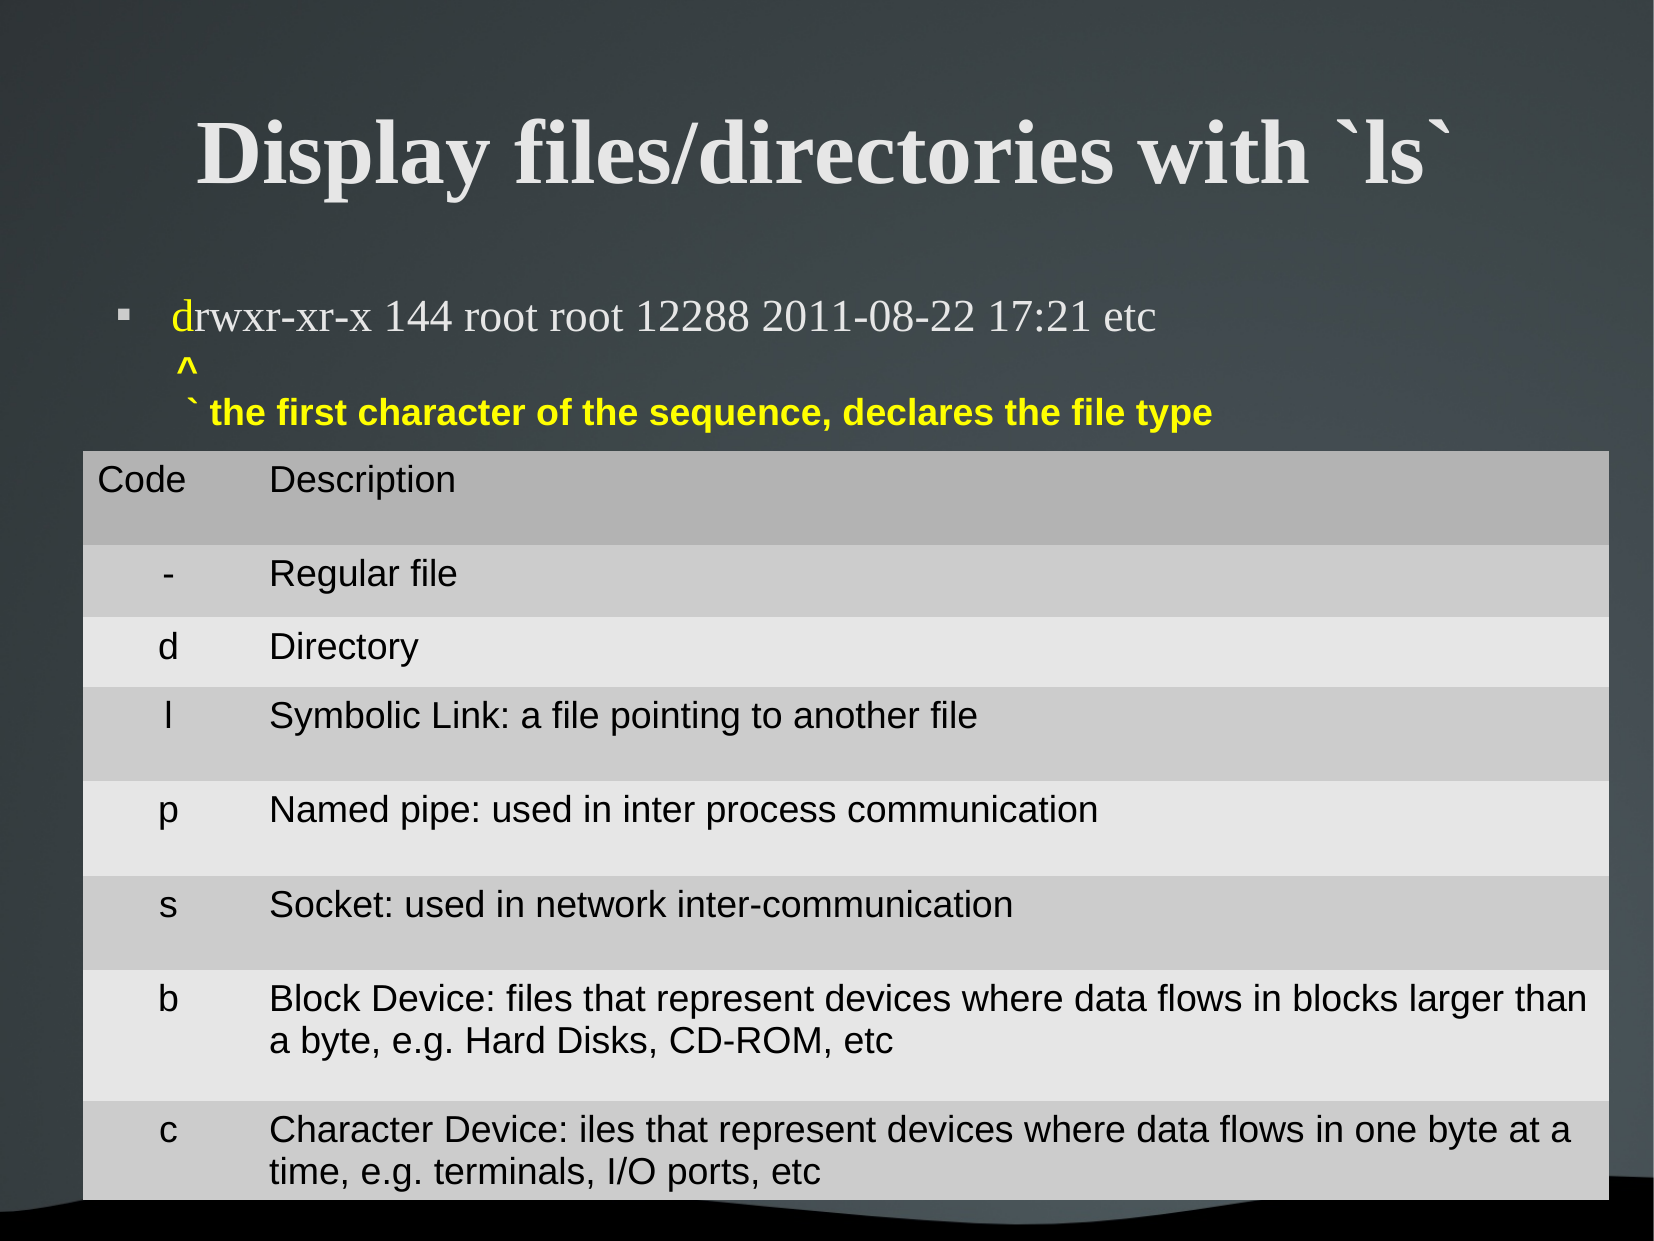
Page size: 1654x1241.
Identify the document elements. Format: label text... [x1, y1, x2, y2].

table_header Code [83, 451, 254, 545]
table_cell d [83, 617, 254, 687]
table_cell - [83, 545, 254, 617]
table_header Description [254, 451, 1609, 545]
table_cell Symbolic Link: a file pointing to another file [254, 687, 1609, 781]
table_cell l [83, 687, 254, 781]
table_cell c [83, 1101, 254, 1200]
list drwxr-xr-x 144 root root 12288 2011-08-22 17:21 etc [82, 290, 1571, 1109]
table_cell Socket: used in network inter-communication [254, 876, 1609, 970]
table_cell Regular file [254, 545, 1609, 617]
table_cell Character Device: iles that represent devices where data flows in one byte at a time, e.g. terminals, I/O ports, etc [254, 1101, 1609, 1200]
table_cell s [83, 876, 254, 970]
text_box ^ ` the first character of the sequence, declares the file type [161, 342, 1587, 442]
title Display files/directories with `ls` [82, 49, 1571, 257]
picture [0, 0, 1654, 1241]
table_cell Named pipe: used in inter process communication [254, 781, 1609, 876]
table_cell b [83, 970, 254, 1101]
table_cell Directory [254, 617, 1609, 687]
table_cell p [83, 781, 254, 876]
table_cell Block Device: files that represent devices where data flows in blocks larger than a byte, e.g. Hard Disks, CD-ROM, etc [254, 970, 1609, 1101]
